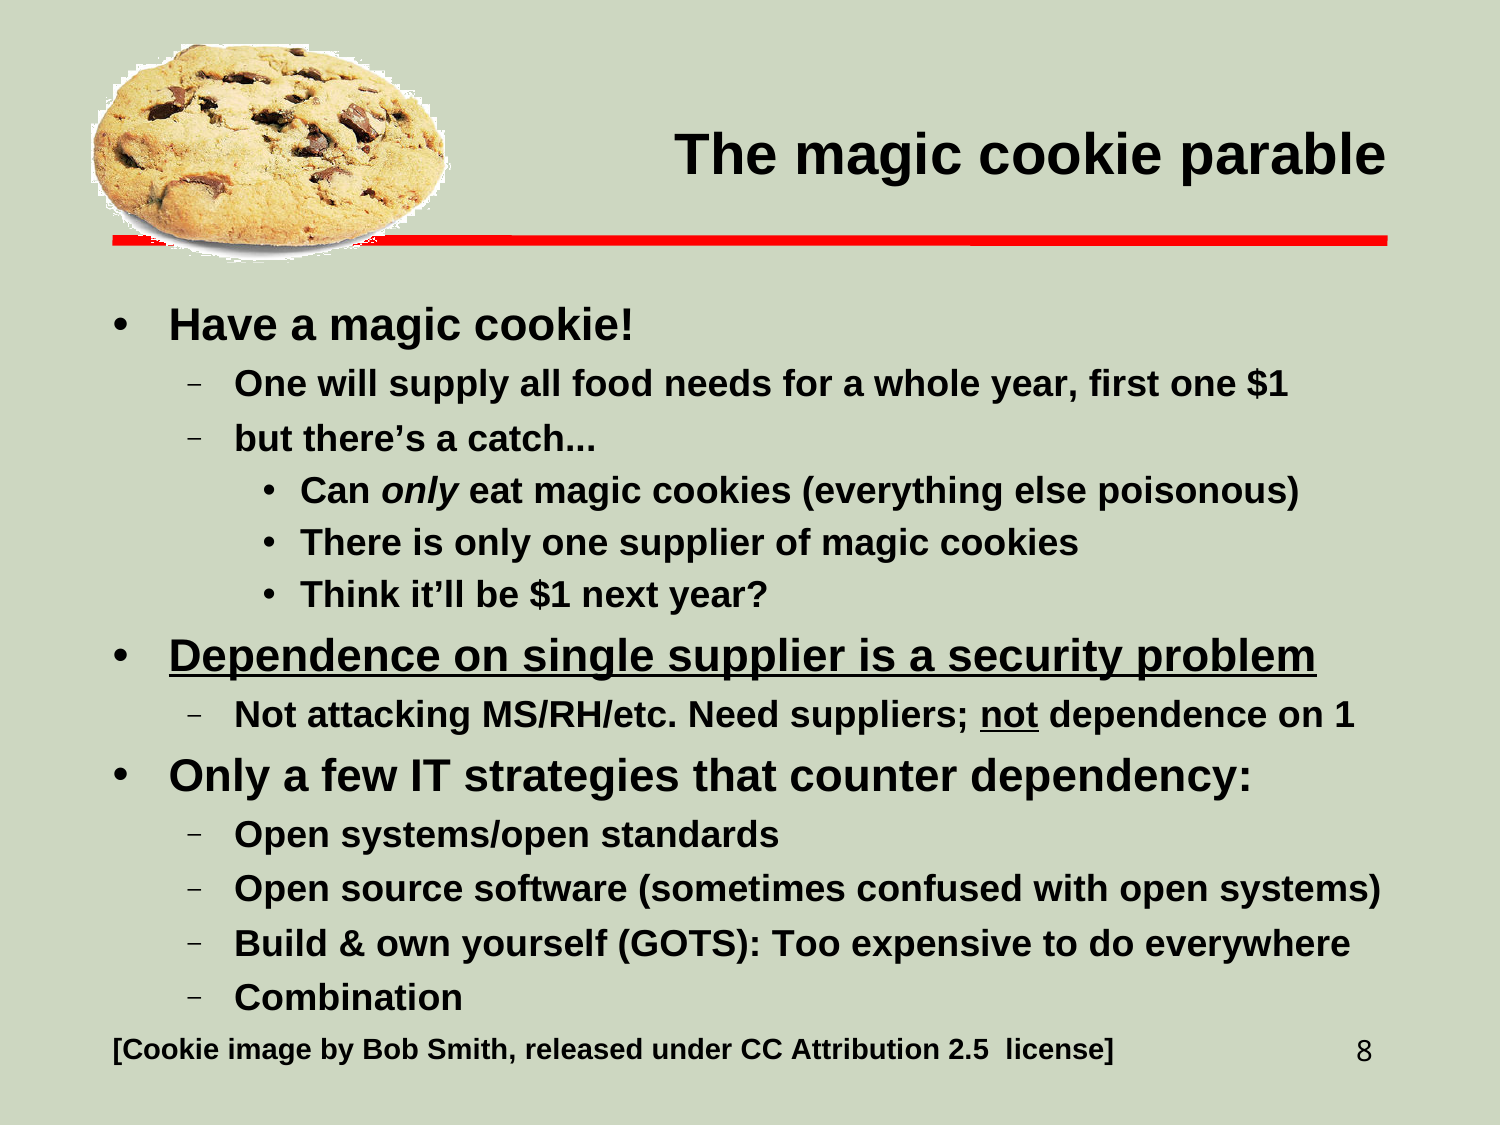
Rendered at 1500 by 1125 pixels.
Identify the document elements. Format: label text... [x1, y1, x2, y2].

title The magic cookie parable [451, 93, 1388, 217]
list Have a magic cookie! One will supply all food needs for a whole year, first one $1 but there’s a catch... Can only eat magic cookies (everything else poisonous) There is only one supplier of magic cookies Think it’ll be $1 next year? Dependence on single supplier is a security problem Not attacking MS/RH/etc. Need suppliers; not dependence on 1 Only a few IT strategies that counter dependency: Open systems/open standards Open source software (sometimes confused with open systems) Build & own yourself (GOTS): Too expensive to do everywhere Combination [Cookie image by Bob Smith, released under CC Attribution 2.5 license] [112, 299, 1388, 1066]
picture [75, 37, 451, 267]
